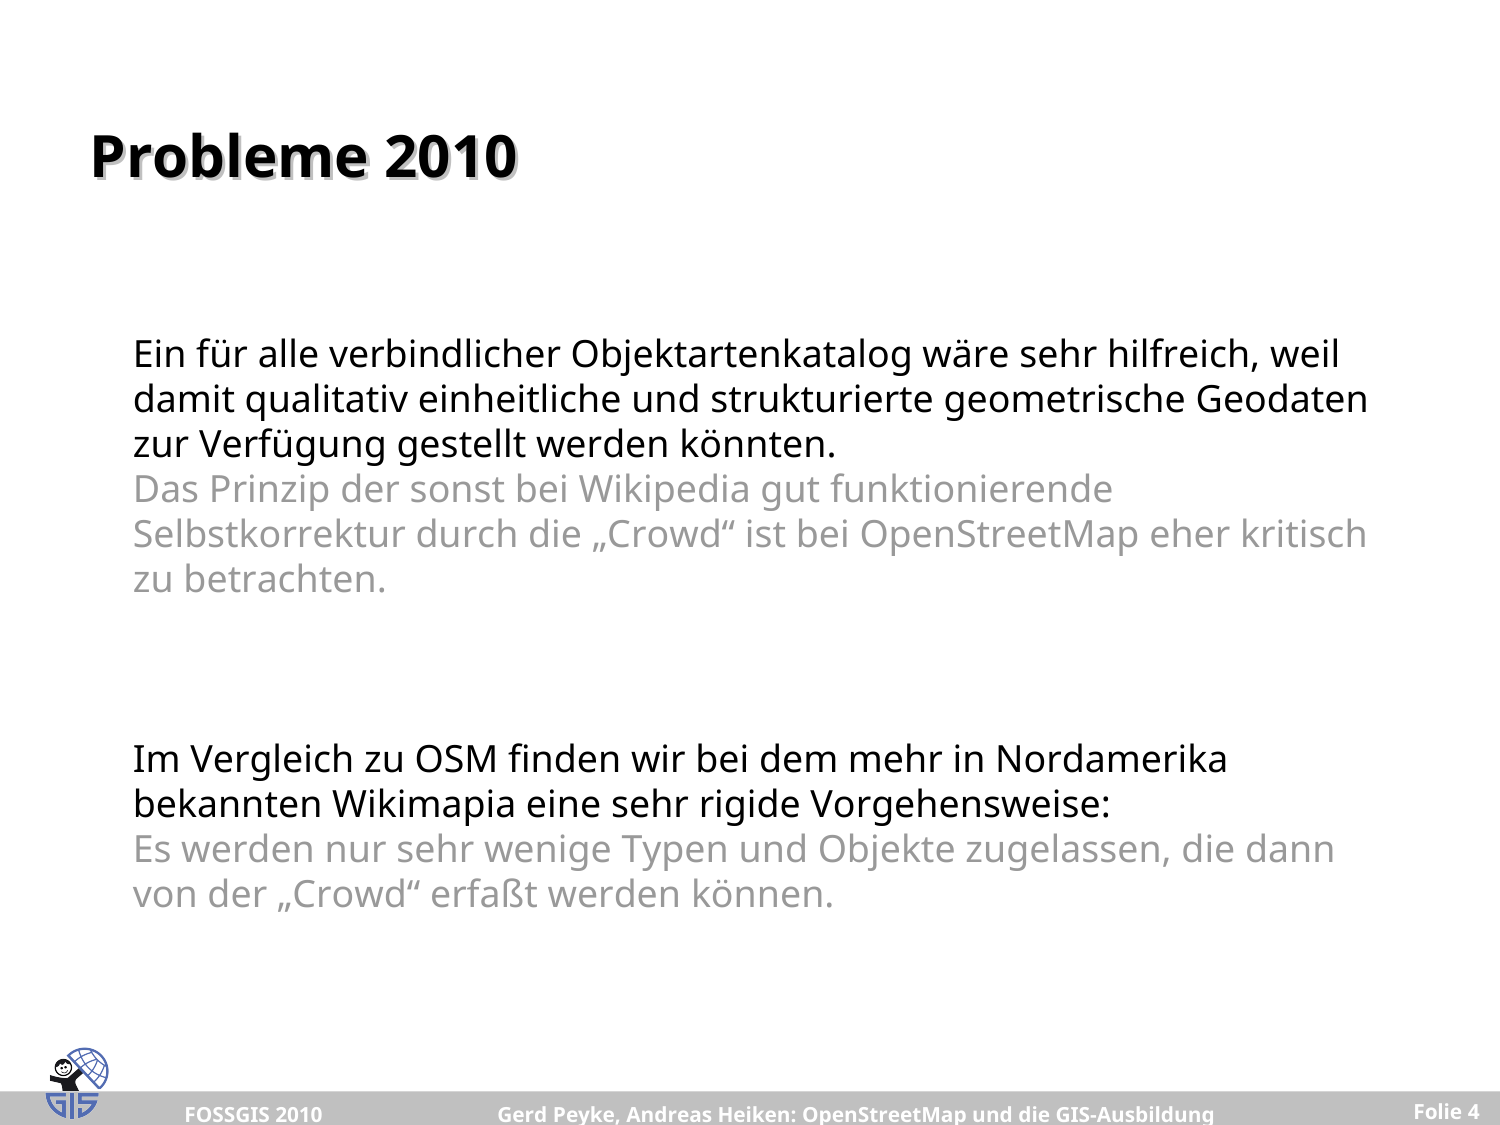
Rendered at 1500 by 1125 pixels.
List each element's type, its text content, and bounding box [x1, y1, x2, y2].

picture [44, 1047, 110, 1120]
text_box Ein für alle verbindlicher Objektartenkatalog wäre sehr hilfreich, weil damit qualitativ einheitliche und strukturierte geometrische Geodaten zur Verfügung gestellt werden könnten. Das Prinzip der sonst bei Wikipedia gut funktionierende Selbstkorrektur durch die „Crowd“ ist bei OpenStreetMap eher kritisch zu betrachten. Im Vergleich zu OSM finden wir bei dem mehr in Nordamerika bekannten Wikimapia eine sehr rigide Vorgehensweise: Es werden nur sehr wenige Typen und Objekte zugelassen, die dann von der „Crowd“ erfaßt werden können. [118, 322, 1388, 916]
title Probleme 2010 [74, 102, 1329, 207]
